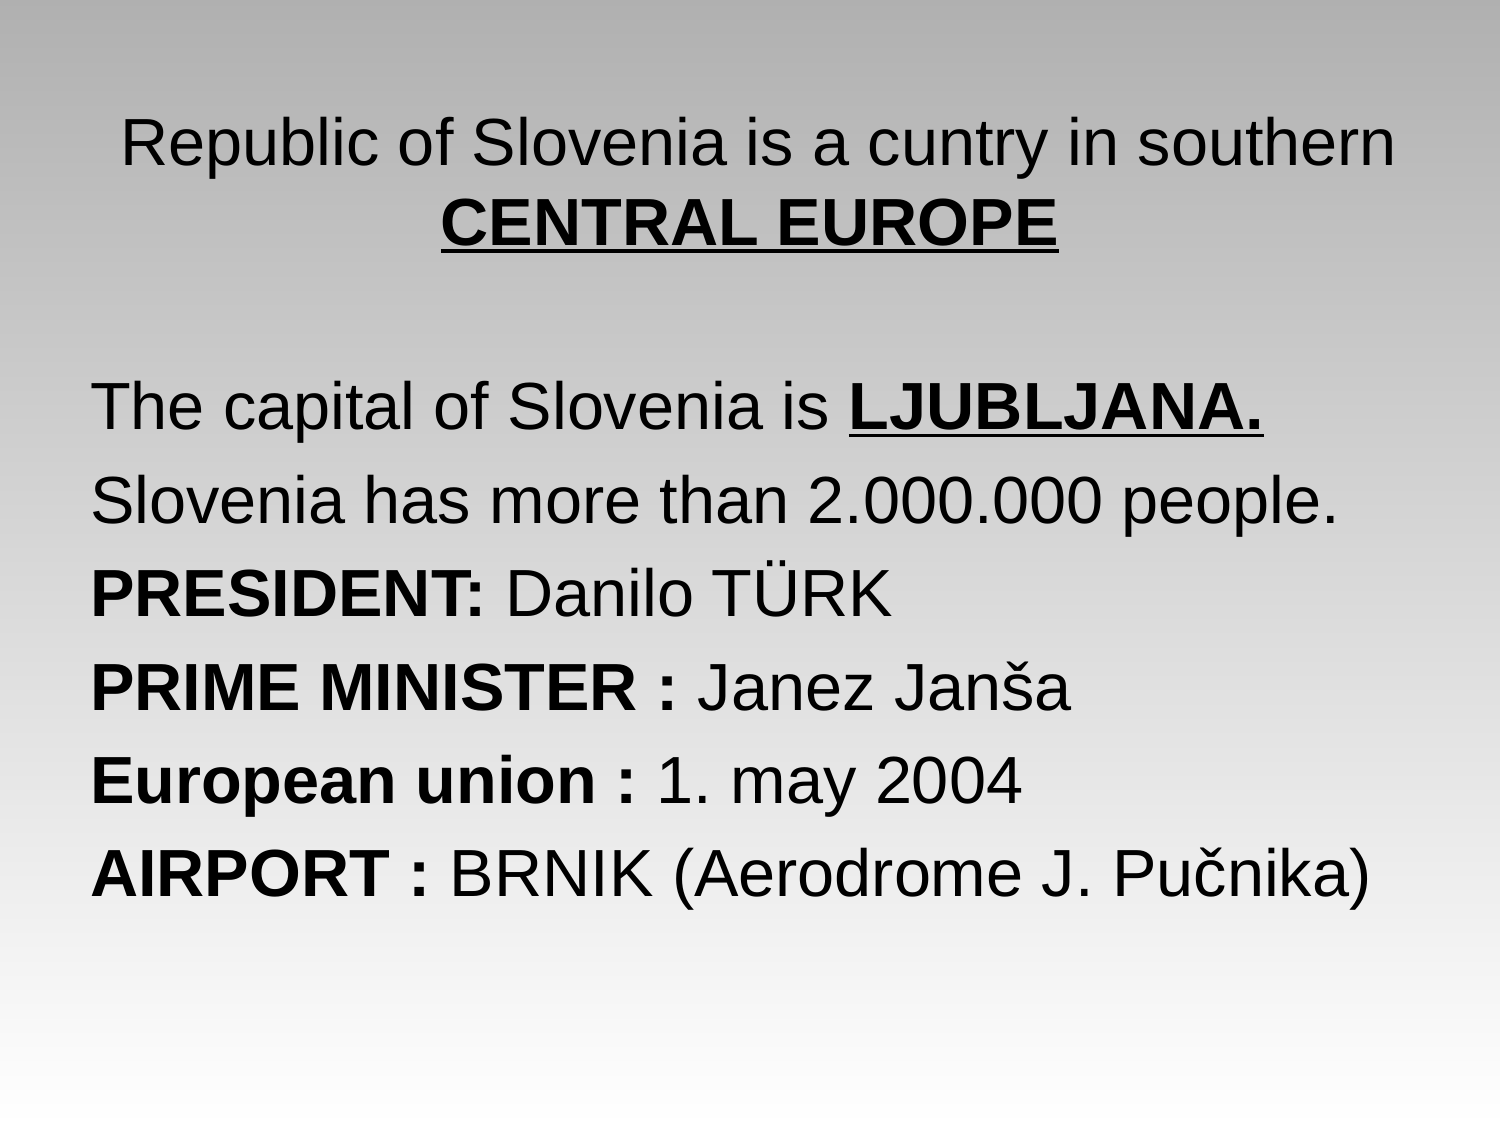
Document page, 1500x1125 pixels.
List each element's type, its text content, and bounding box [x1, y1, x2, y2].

list The capital of Slovenia is LJUBLJANA. Slovenia has more than 2.000.000 people. PRESIDENT: Danilo TÜRK PRIME MINISTER : Janez Janša European union : 1. may 2004 AIRPORT : BRNIK (Aerodrome J. Pučnika) [75, 262, 1425, 1005]
title Republic of Slovenia is a cuntry in southern CENTRAL EUROPE [75, 45, 1425, 233]
